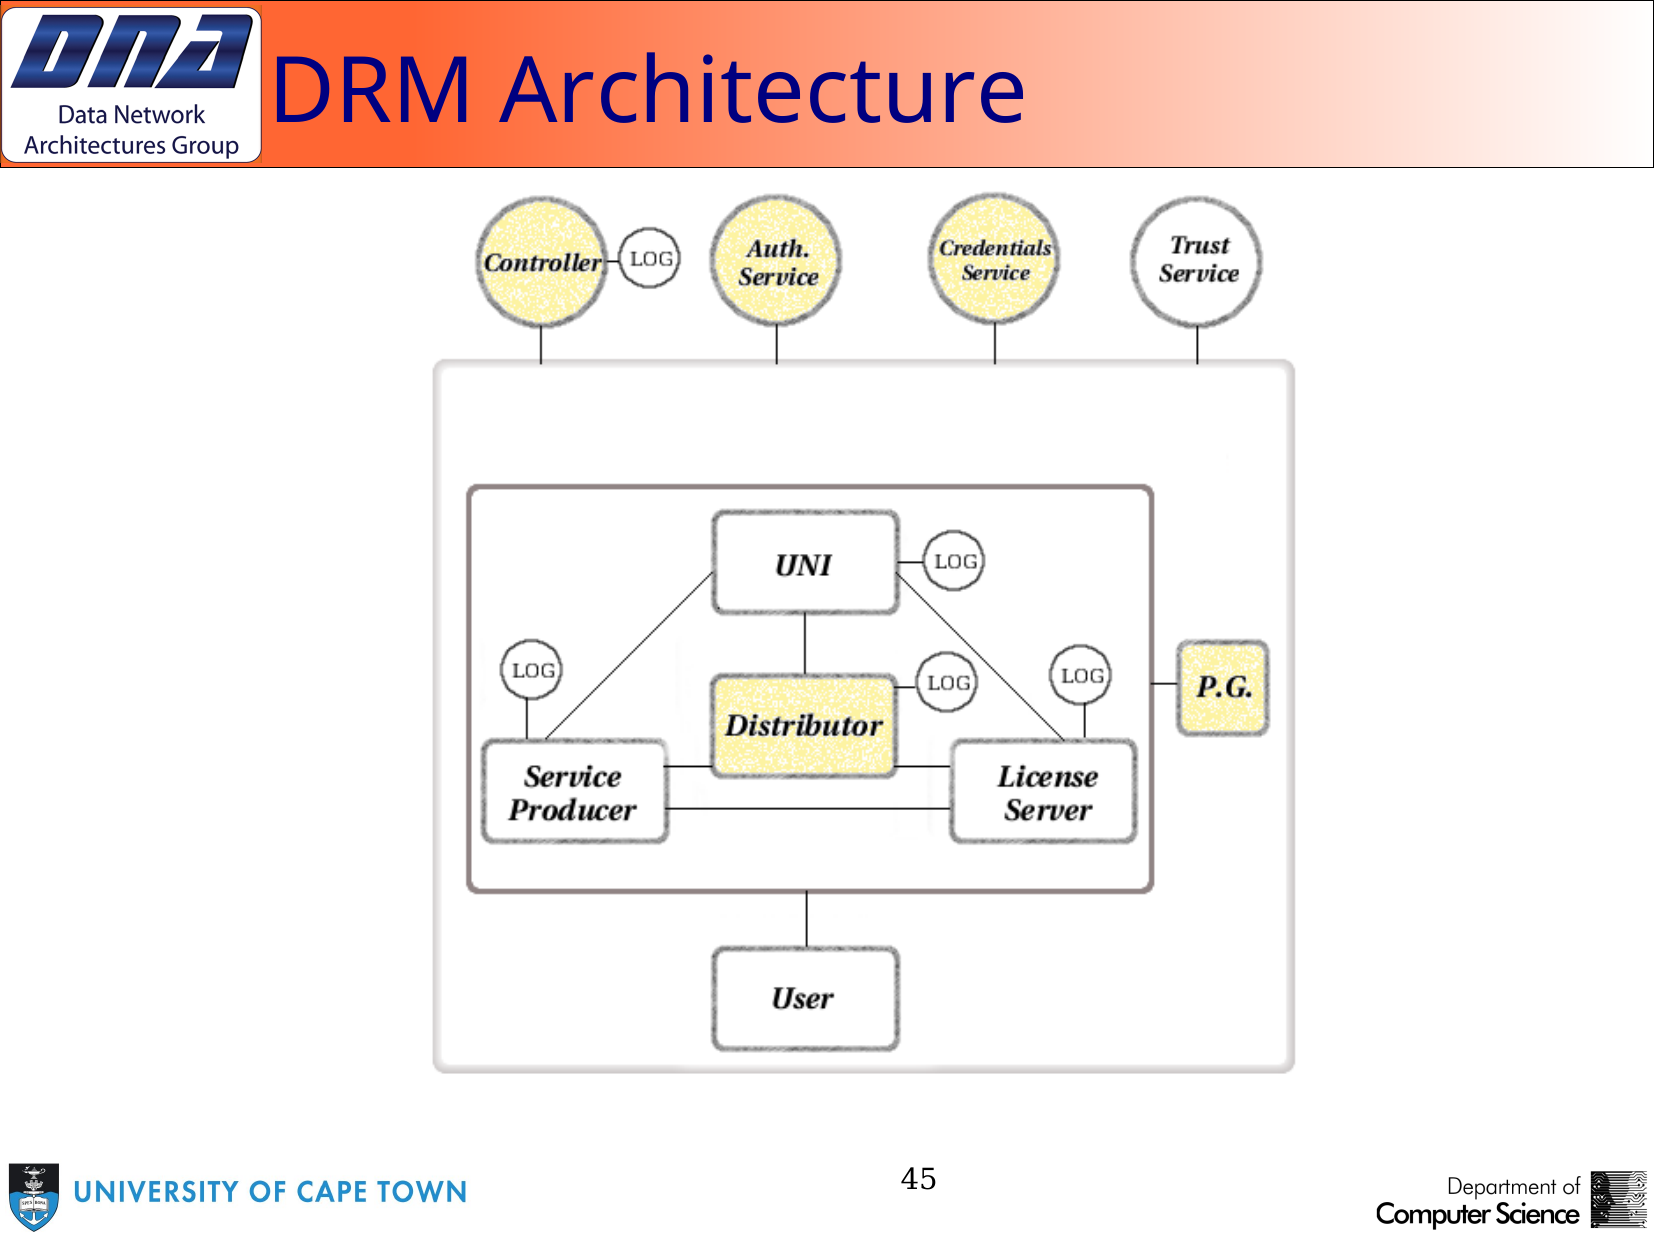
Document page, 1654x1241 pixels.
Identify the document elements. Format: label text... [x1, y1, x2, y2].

picture [5, 1159, 479, 1235]
picture [412, 187, 1313, 1088]
picture [0, 5, 262, 163]
title DRM Architecture [268, 11, 1654, 163]
picture [1368, 1159, 1654, 1235]
